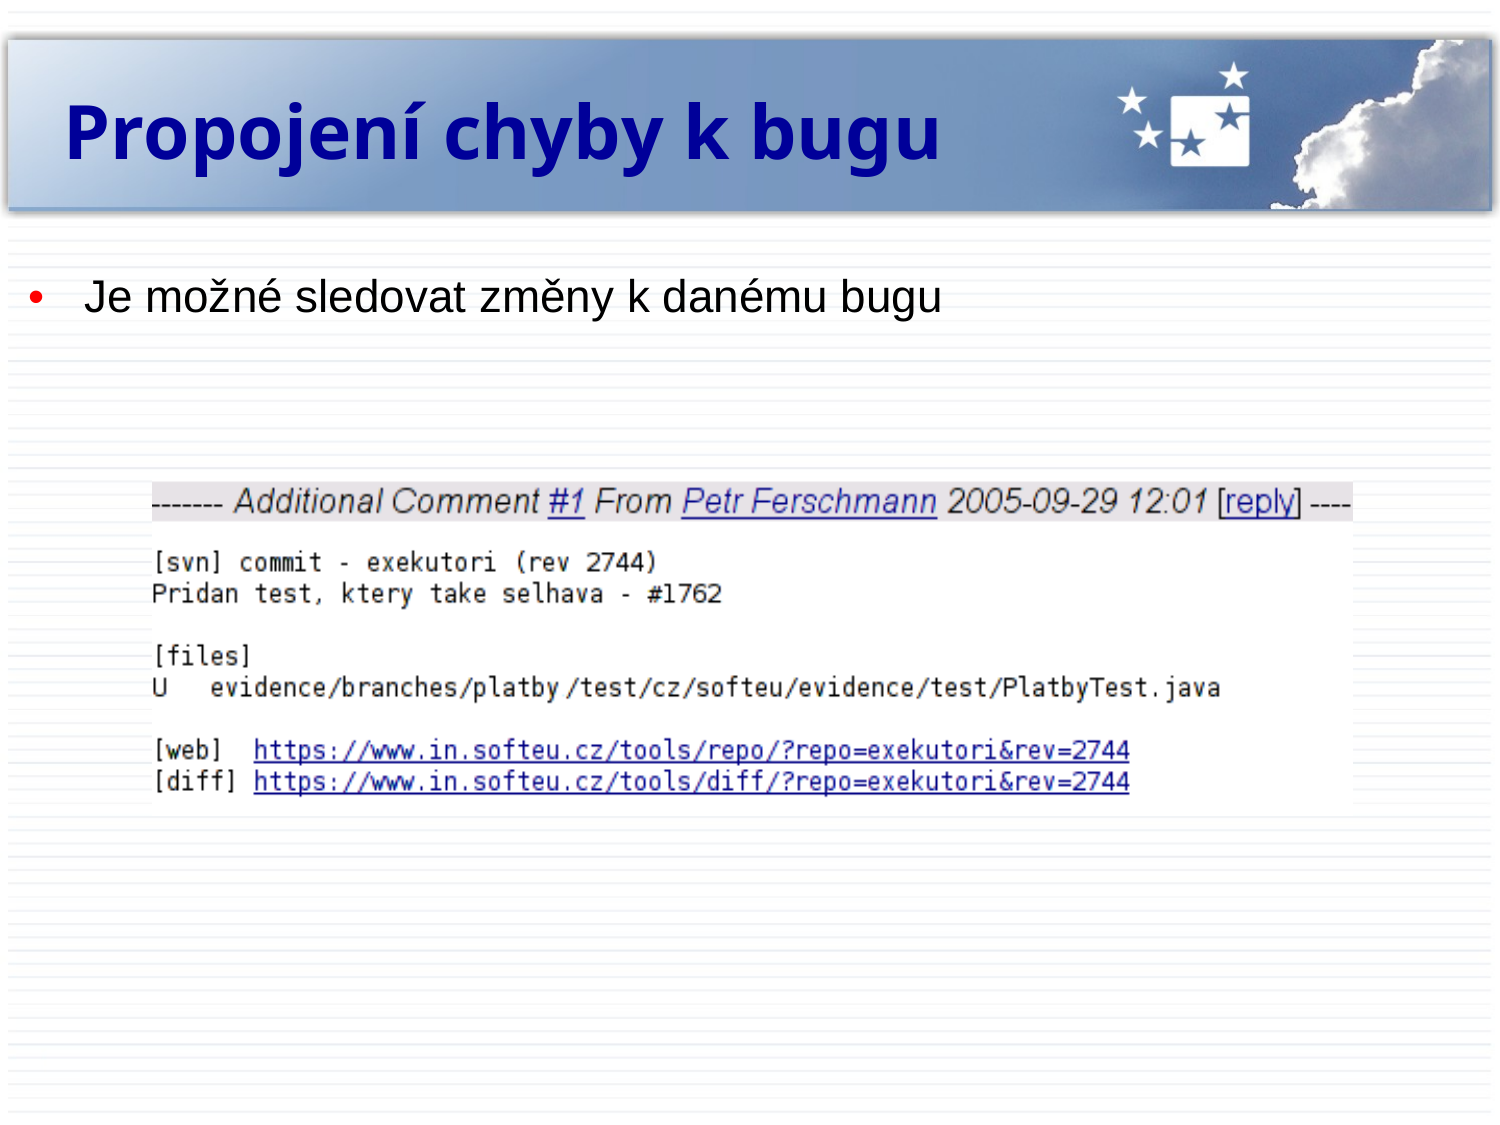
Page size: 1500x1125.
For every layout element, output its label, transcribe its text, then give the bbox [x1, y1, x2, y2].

picture [0, 0, 1500, 1125]
list Je možné sledovat změny k danému bugu [28, 266, 1480, 1096]
title Propojení chyby k bugu [63, 26, 1414, 229]
